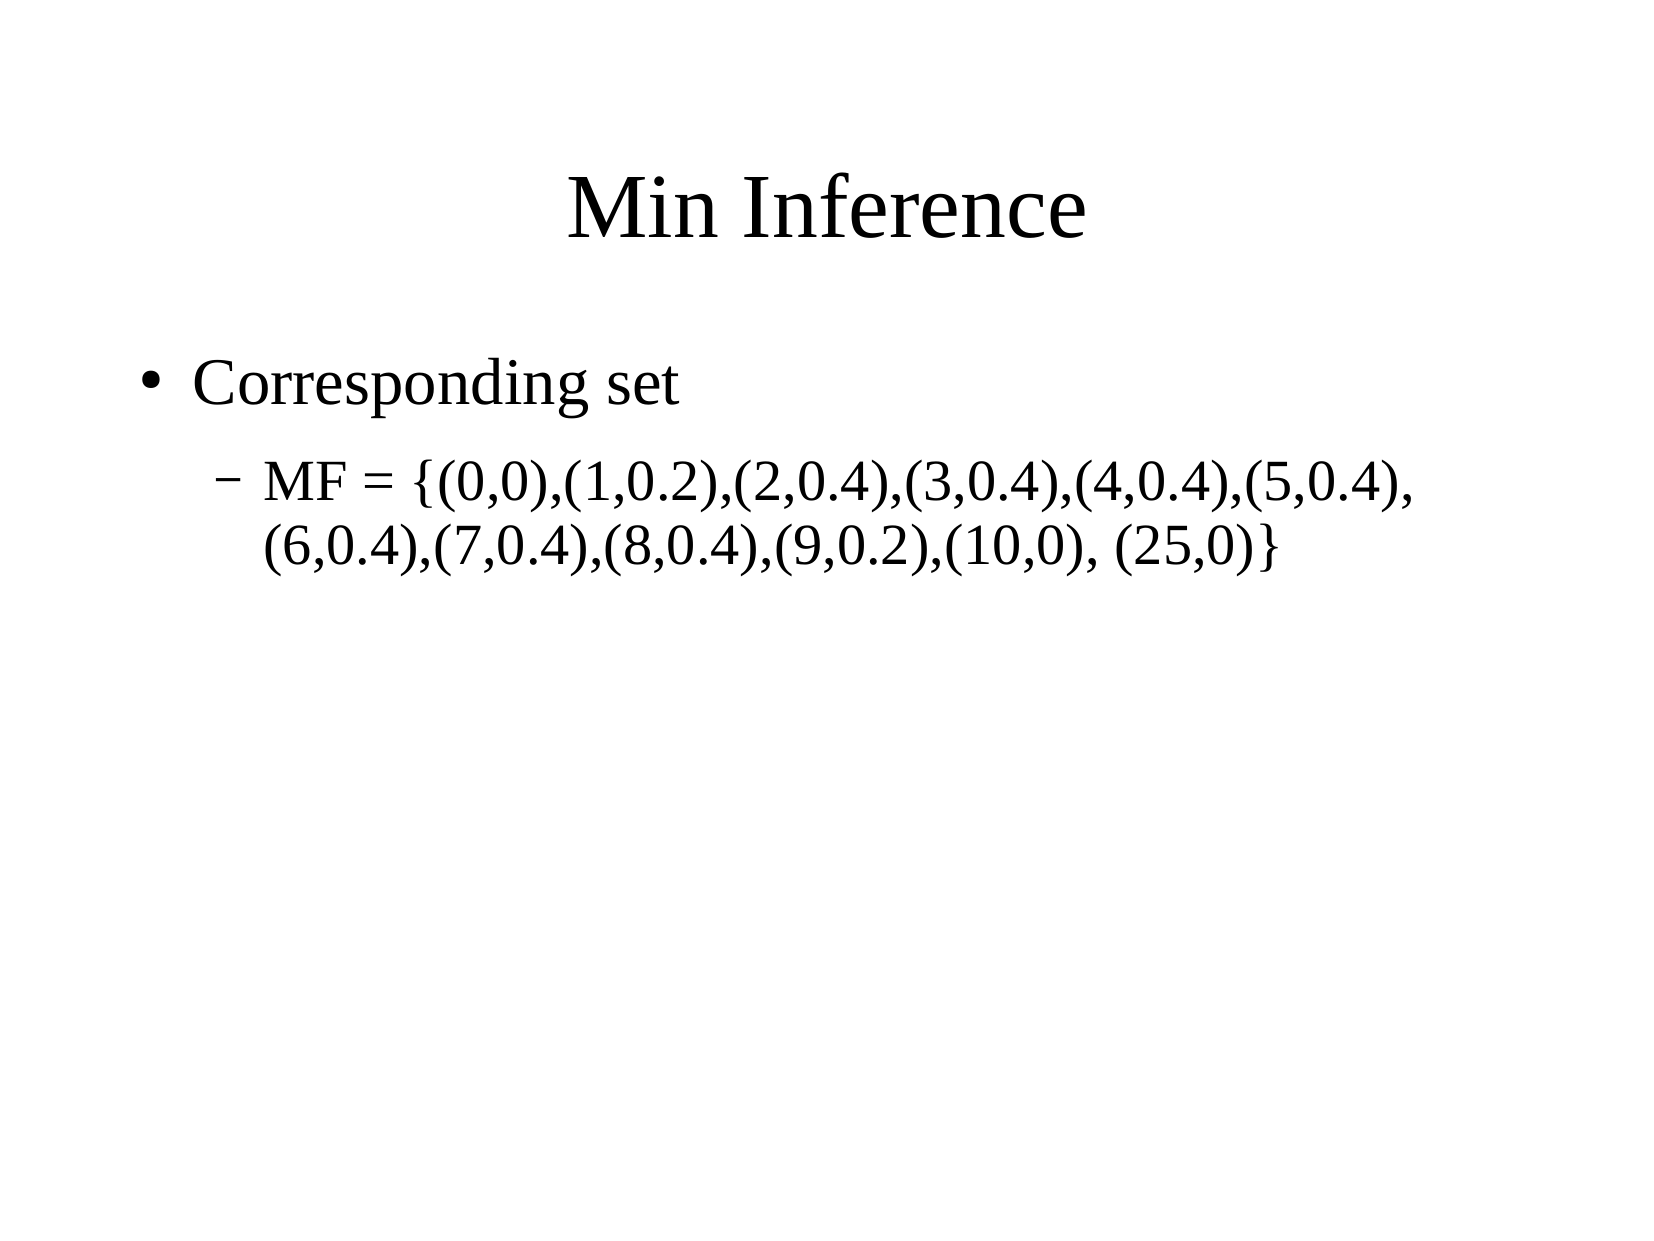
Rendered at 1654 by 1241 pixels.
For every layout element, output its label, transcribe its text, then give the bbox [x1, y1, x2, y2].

title Min Inference [121, 102, 1534, 311]
list Corresponding set MF = {(0,0),(1,0.2),(2,0.4),(3,0.4),(4,0.4),(5,0.4),(6,0.4),(7,0.4),(8,0.4),(9,0.2),(10,0), (25,0)} [121, 344, 1534, 1127]
